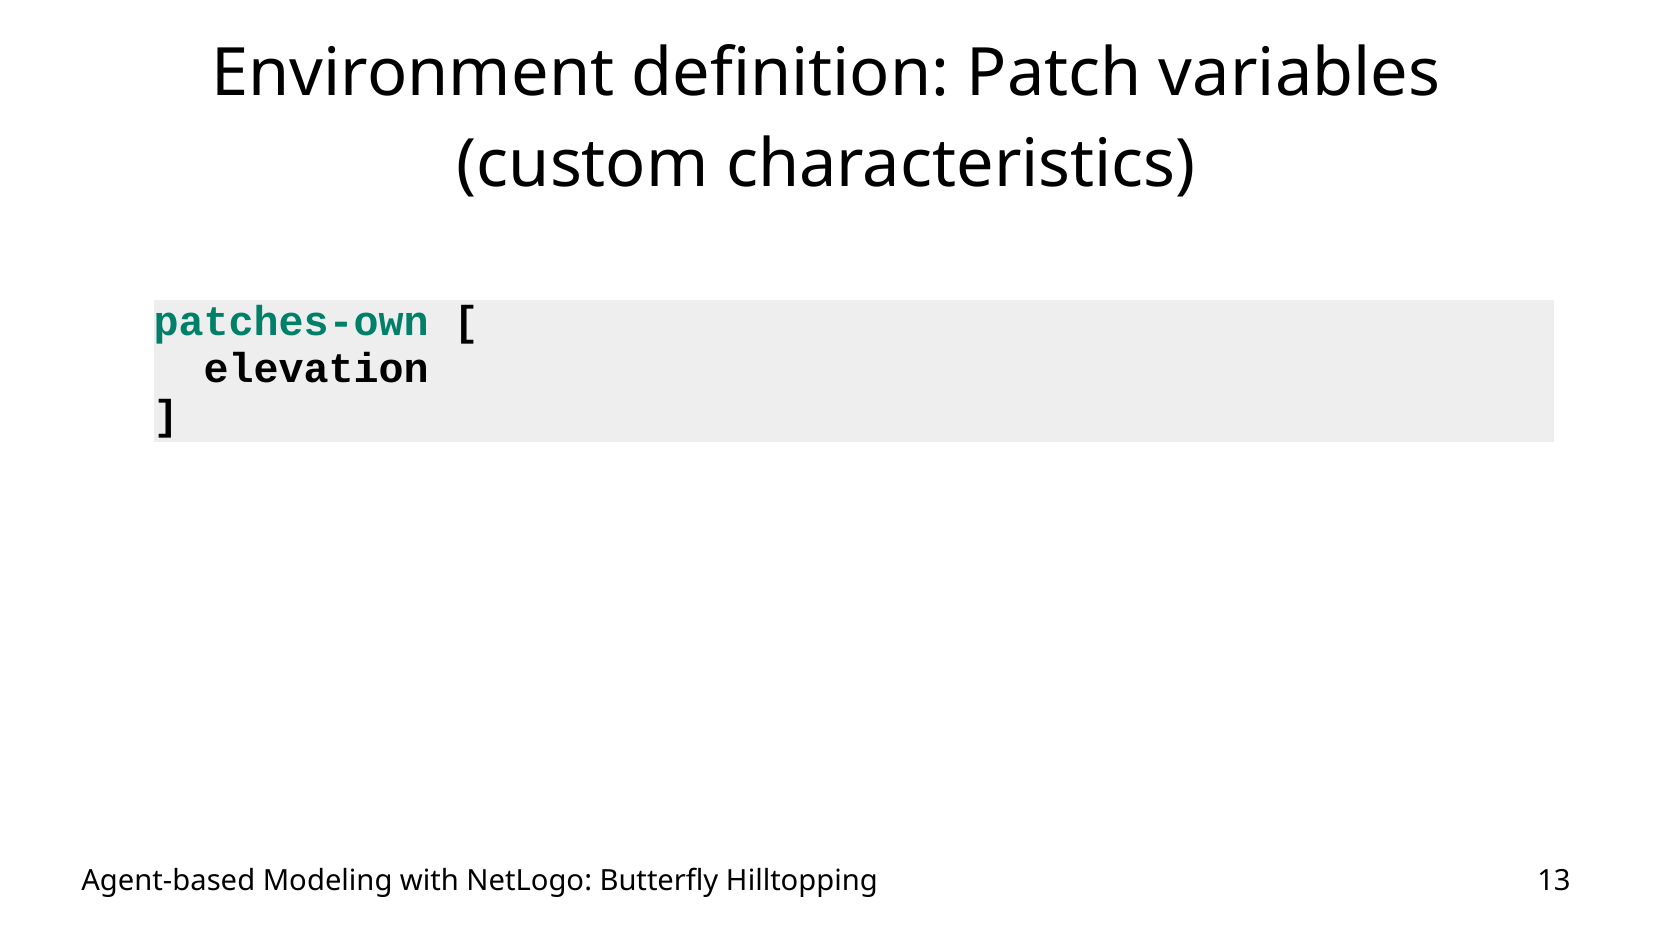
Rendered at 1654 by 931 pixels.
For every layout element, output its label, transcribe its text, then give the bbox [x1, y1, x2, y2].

list patches-own [ elevation ] [153, 300, 1642, 840]
title Environment definition: Patch variables (custom characteristics) [82, 24, 1571, 205]
